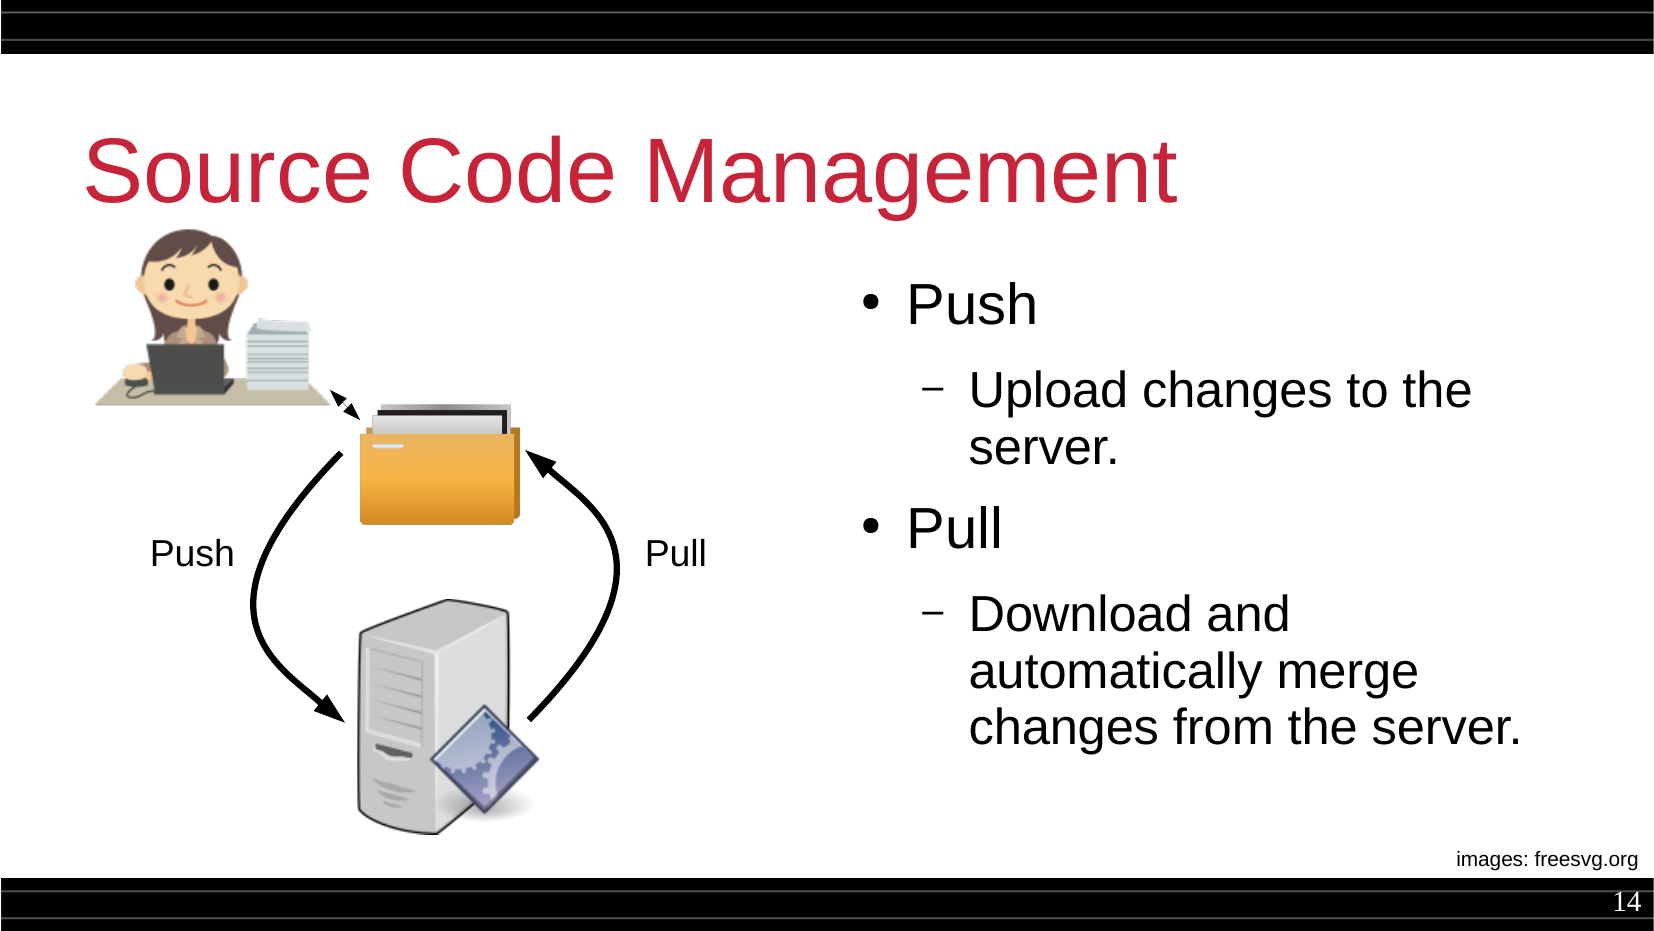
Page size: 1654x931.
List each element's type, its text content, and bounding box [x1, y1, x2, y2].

text_box Push [135, 525, 250, 582]
picture [1, 878, 1654, 931]
title Source Code Management [82, 92, 1571, 249]
picture [1, 0, 1654, 54]
picture [95, 200, 331, 436]
text_box images: freesvg.org [1441, 840, 1654, 902]
picture [331, 599, 566, 835]
list Push Upload changes to the server. Pull Download and automatically merge changes from the server. [845, 271, 1572, 758]
text_box Pull [630, 525, 722, 582]
picture [360, 404, 520, 525]
